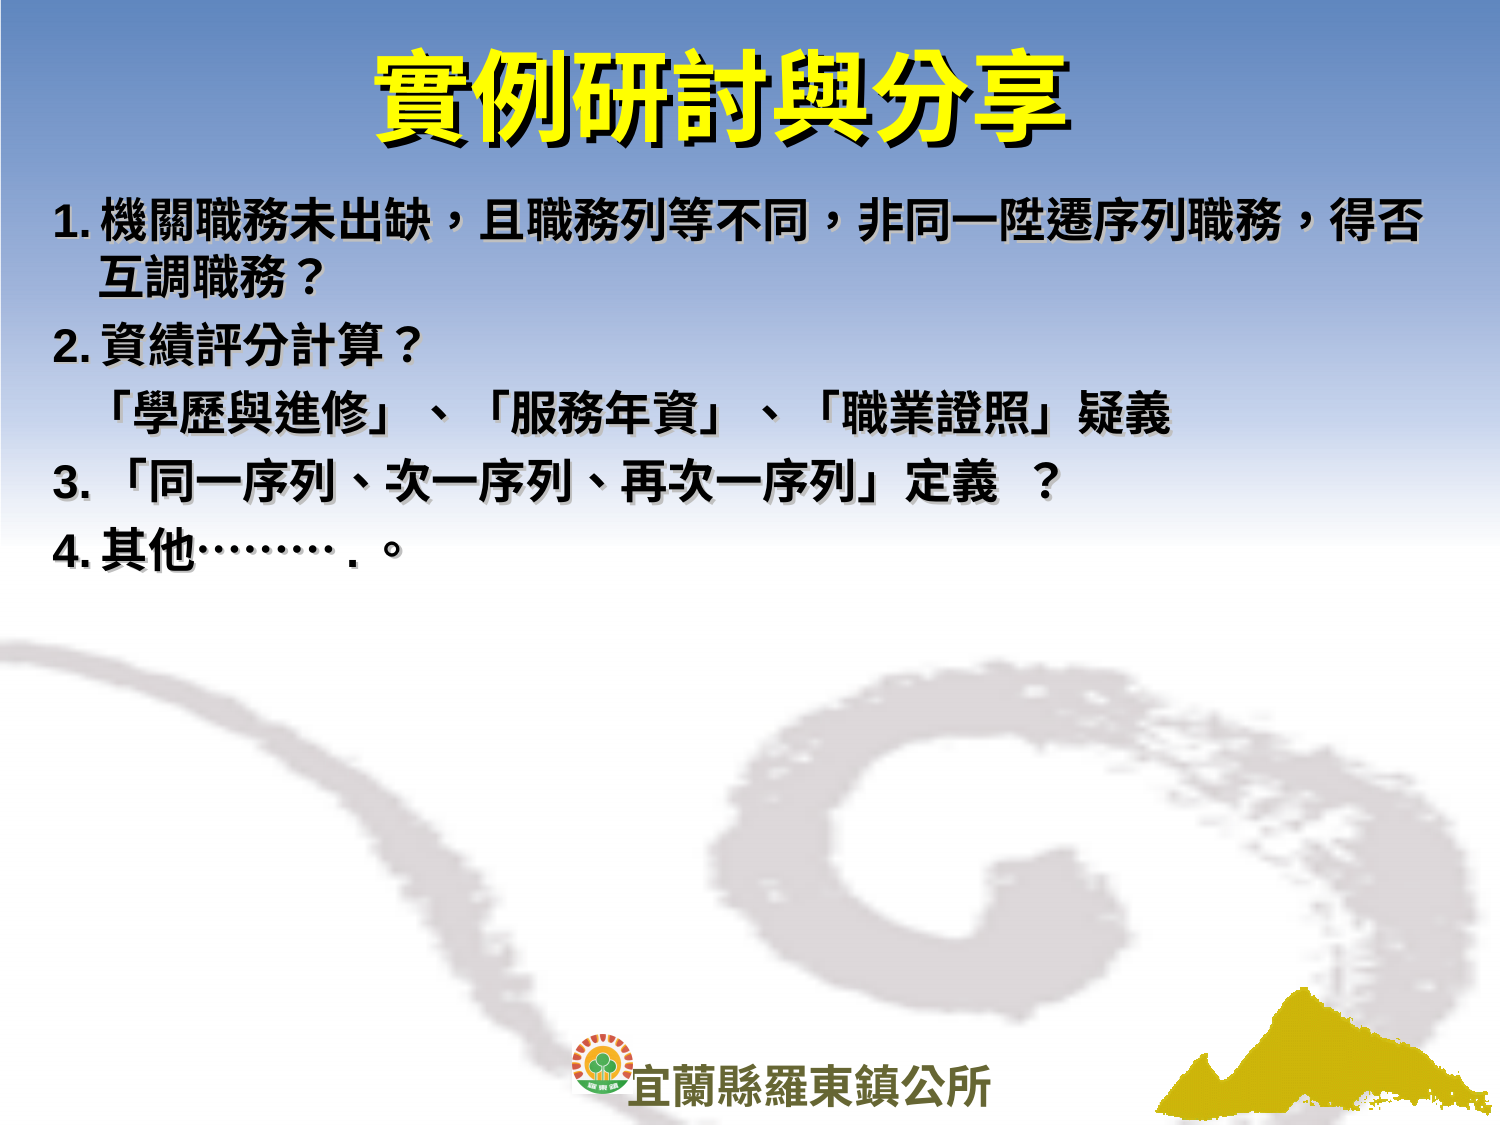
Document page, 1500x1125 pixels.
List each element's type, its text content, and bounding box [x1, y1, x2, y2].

text_box 實例研討與分享 [41, 0, 1400, 188]
picture [0, 0, 1500, 1125]
text_box 1.機關職務未出缺，且職務列等不同，非同一陞遷序列職務，得否互調職務？ 2.資績評分計算？ 「學歷與進修」、「服務年資」、「職業證照」疑義 3.「同一序列、次一序列、再次一序列」定義 ？ 4.其他……….。 [37, 182, 1459, 799]
